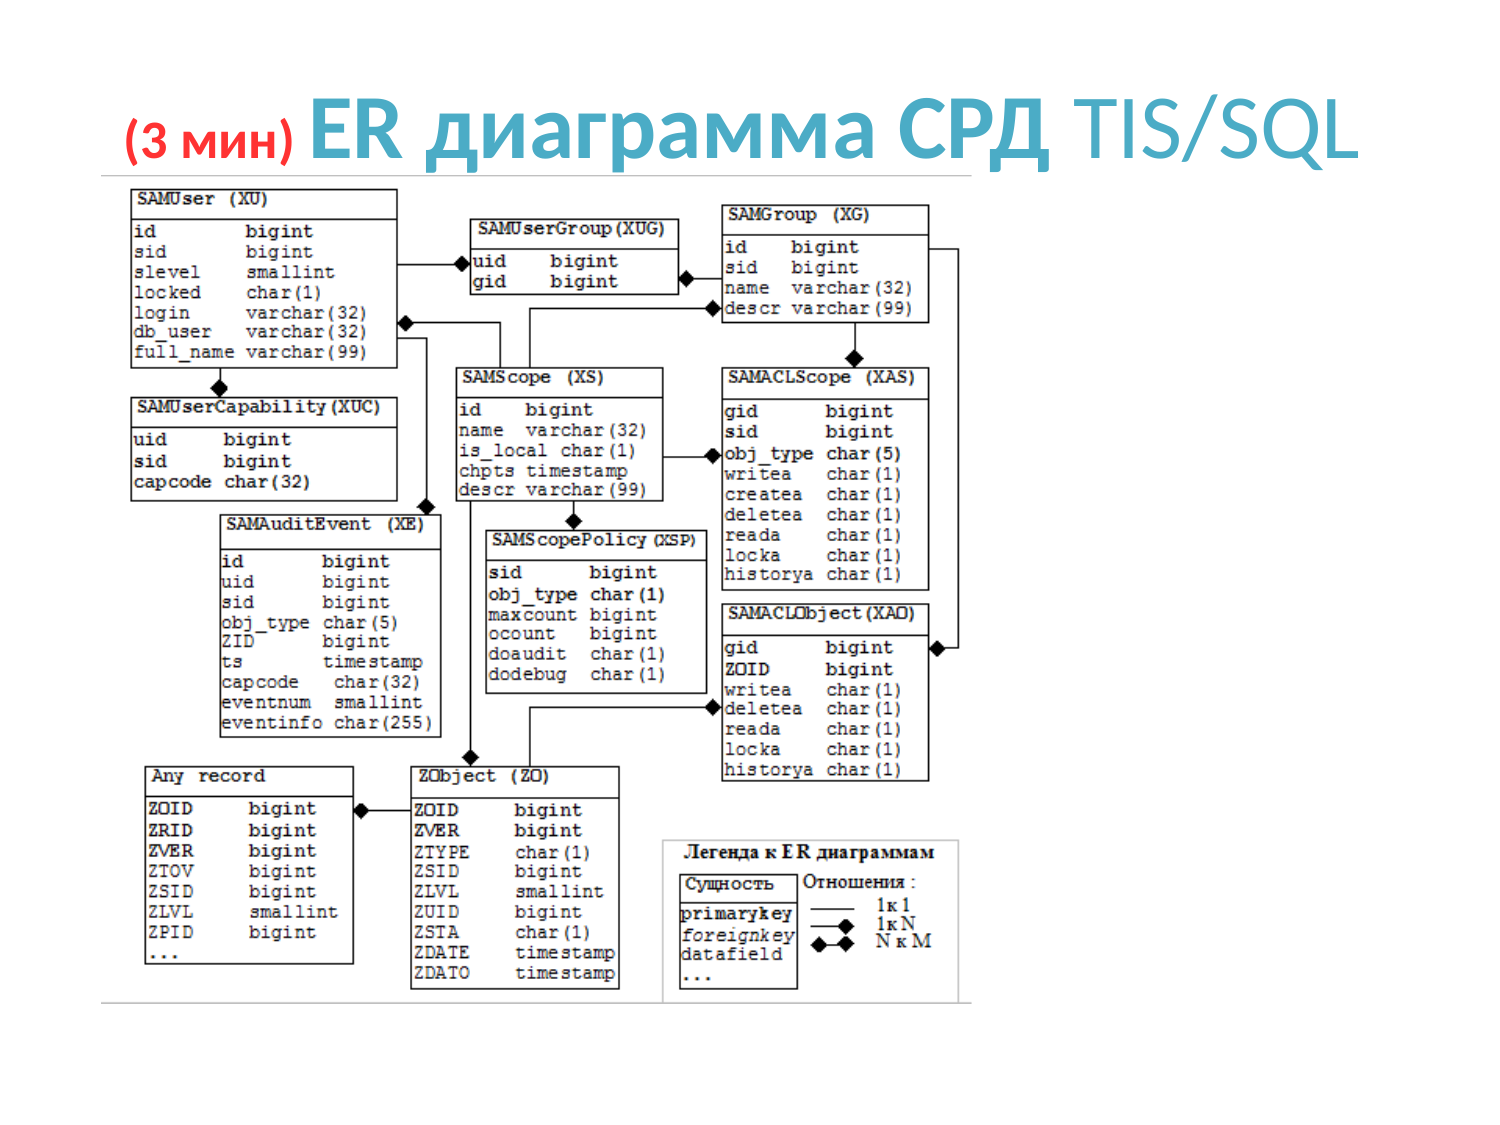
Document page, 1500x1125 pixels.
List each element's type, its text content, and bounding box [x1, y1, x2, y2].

picture [101, 175, 975, 1004]
title (3 мин) ER диаграмма СРД TIS/SQL [67, 59, 1418, 116]
